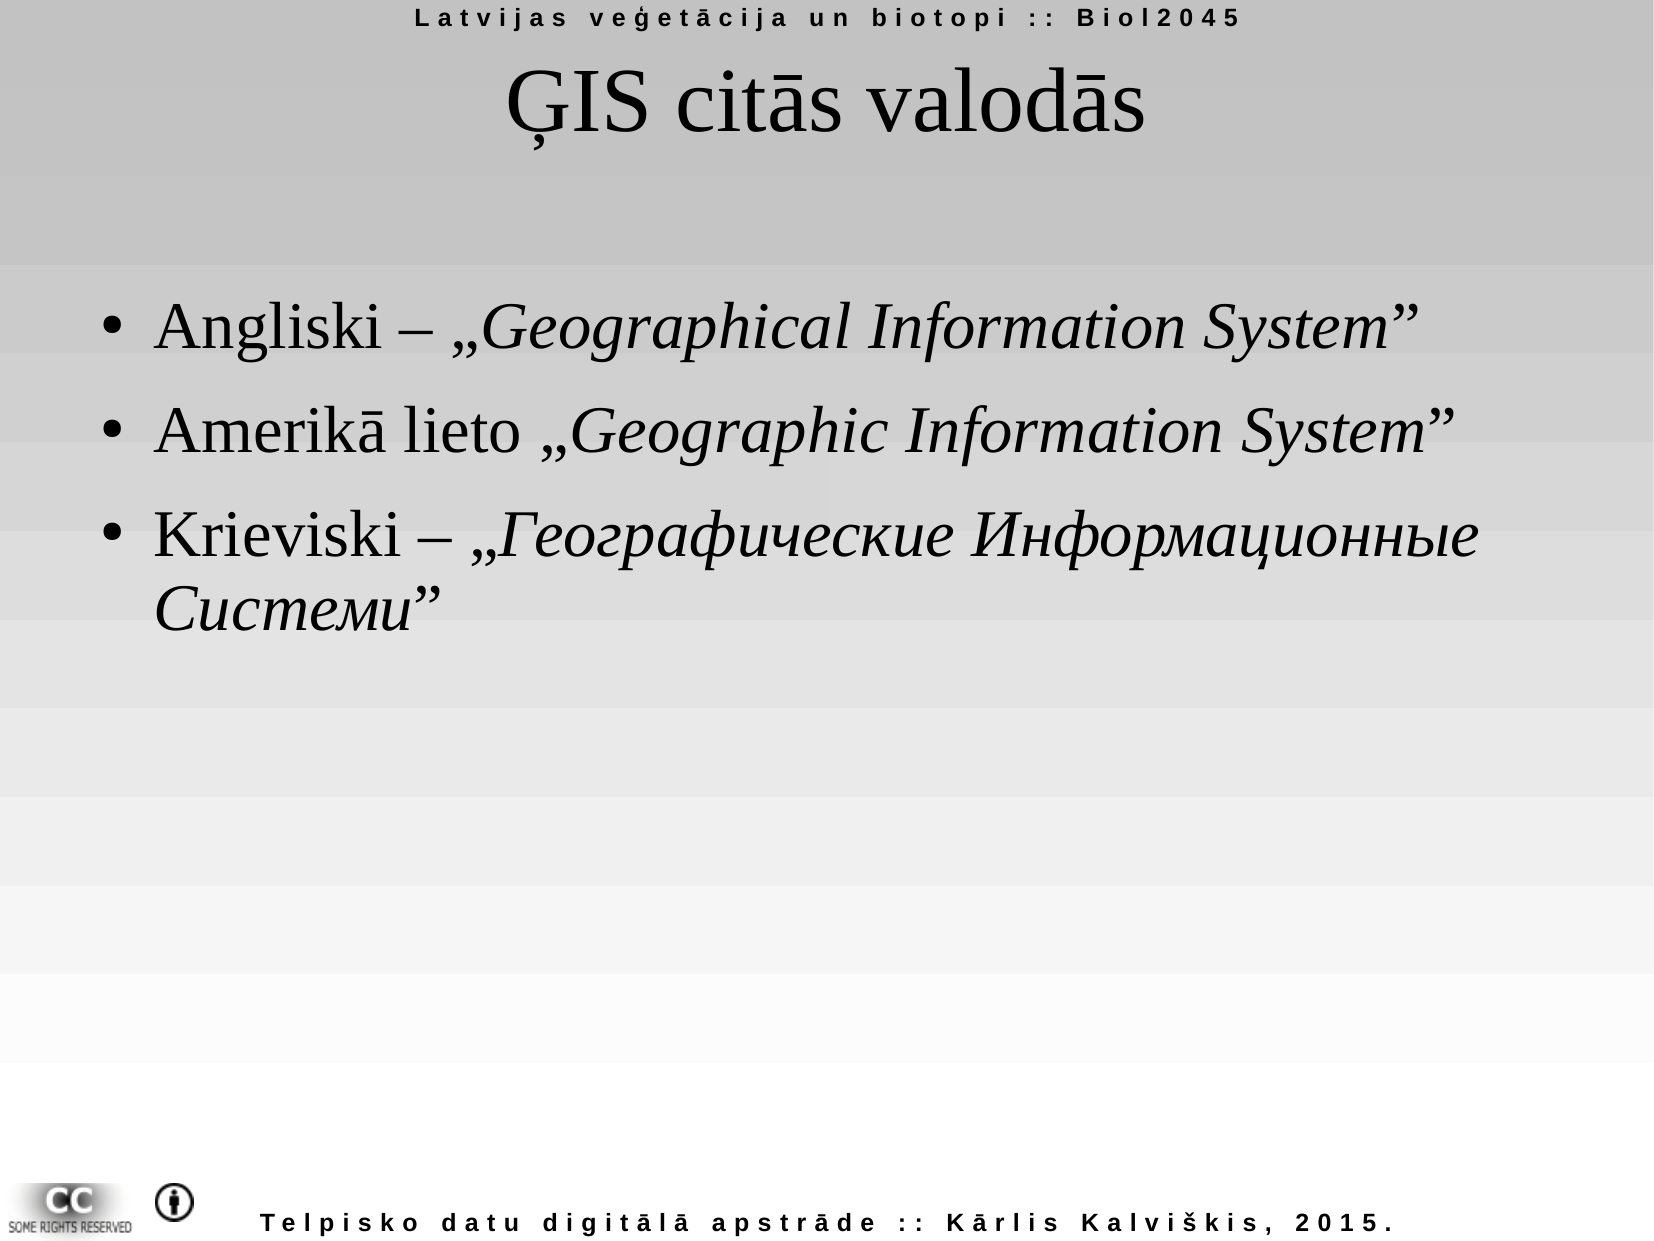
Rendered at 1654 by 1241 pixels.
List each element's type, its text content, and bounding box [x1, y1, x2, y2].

title ĢIS citās valodās [29, 49, 1625, 296]
list Angliski – „Geographical Information System” Amerikā lieto „Geographic Information System” Krieviski – „Географические Информационные Системи” [82, 289, 1571, 1113]
picture [0, 0, 1654, 1241]
